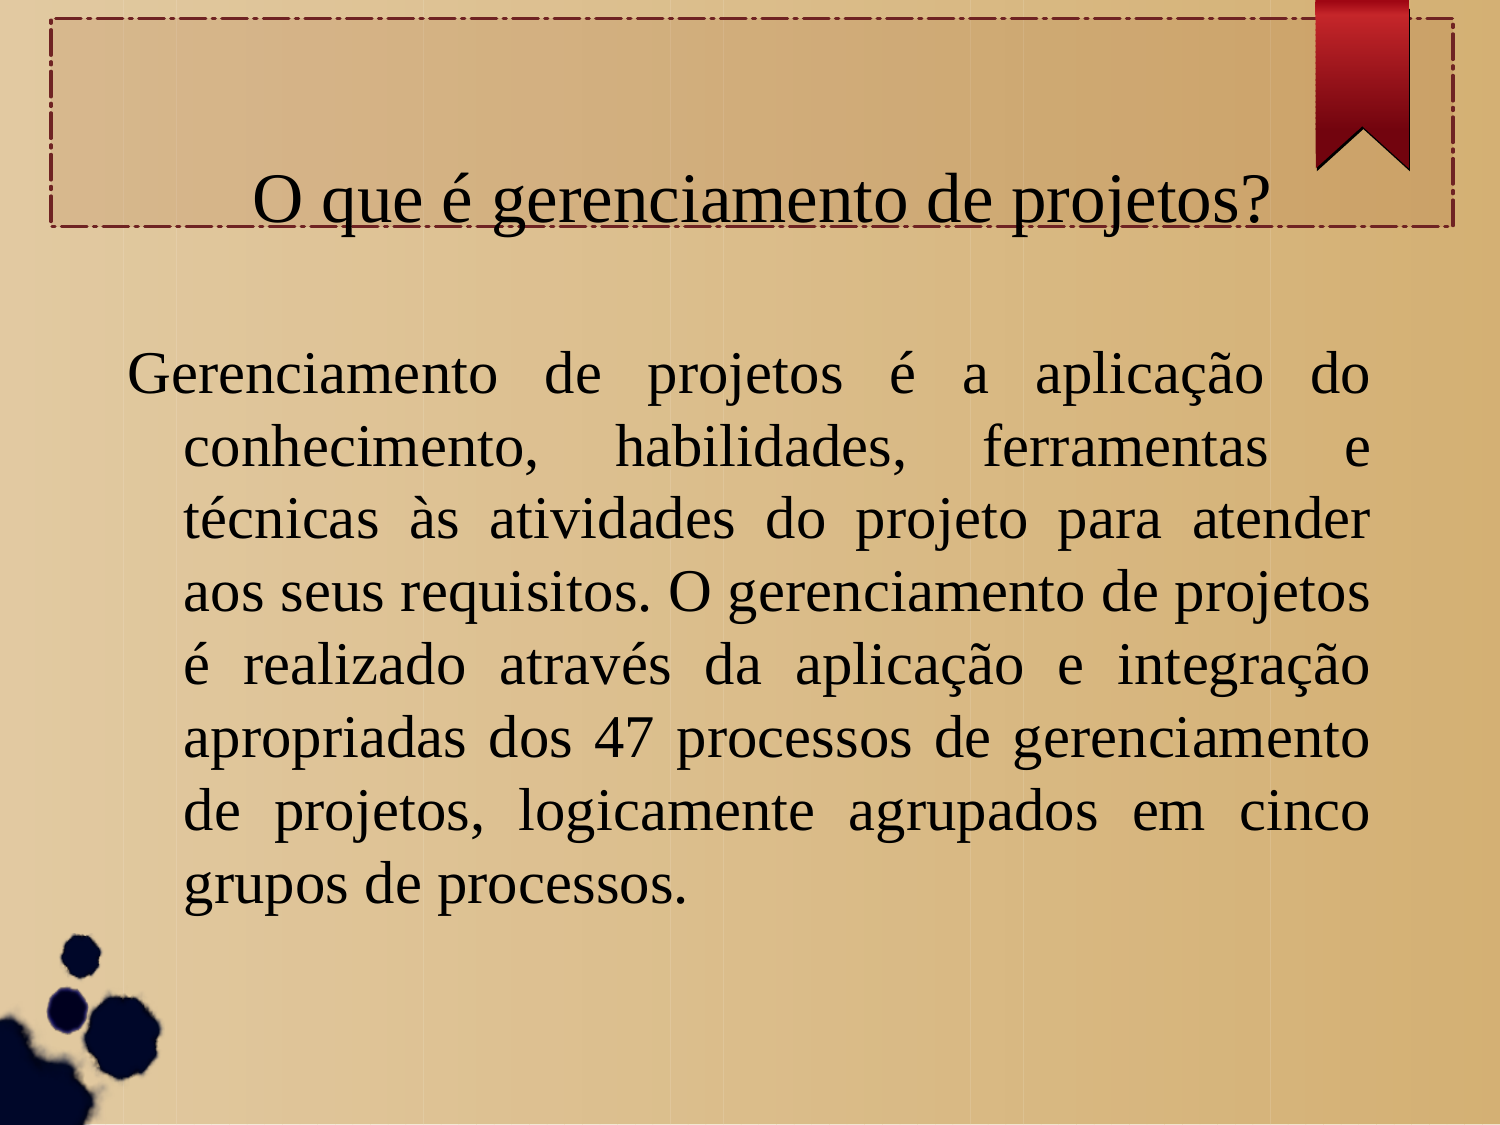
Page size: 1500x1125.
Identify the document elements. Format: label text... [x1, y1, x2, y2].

list Gerenciamento de projetos é a aplicação do conhecimento, habilidades, ferramentas e técnicas às atividades do projeto para atender aos seus requisitos. O gerenciamento de projetos é realizado através da aplicação e integração apropriadas dos 47 processos de gerenciamento de projetos, logicamente agrupados em cinco grupos de processos. [112, 324, 1388, 1000]
title O que é gerenciamento de projetos? [112, 99, 1388, 288]
